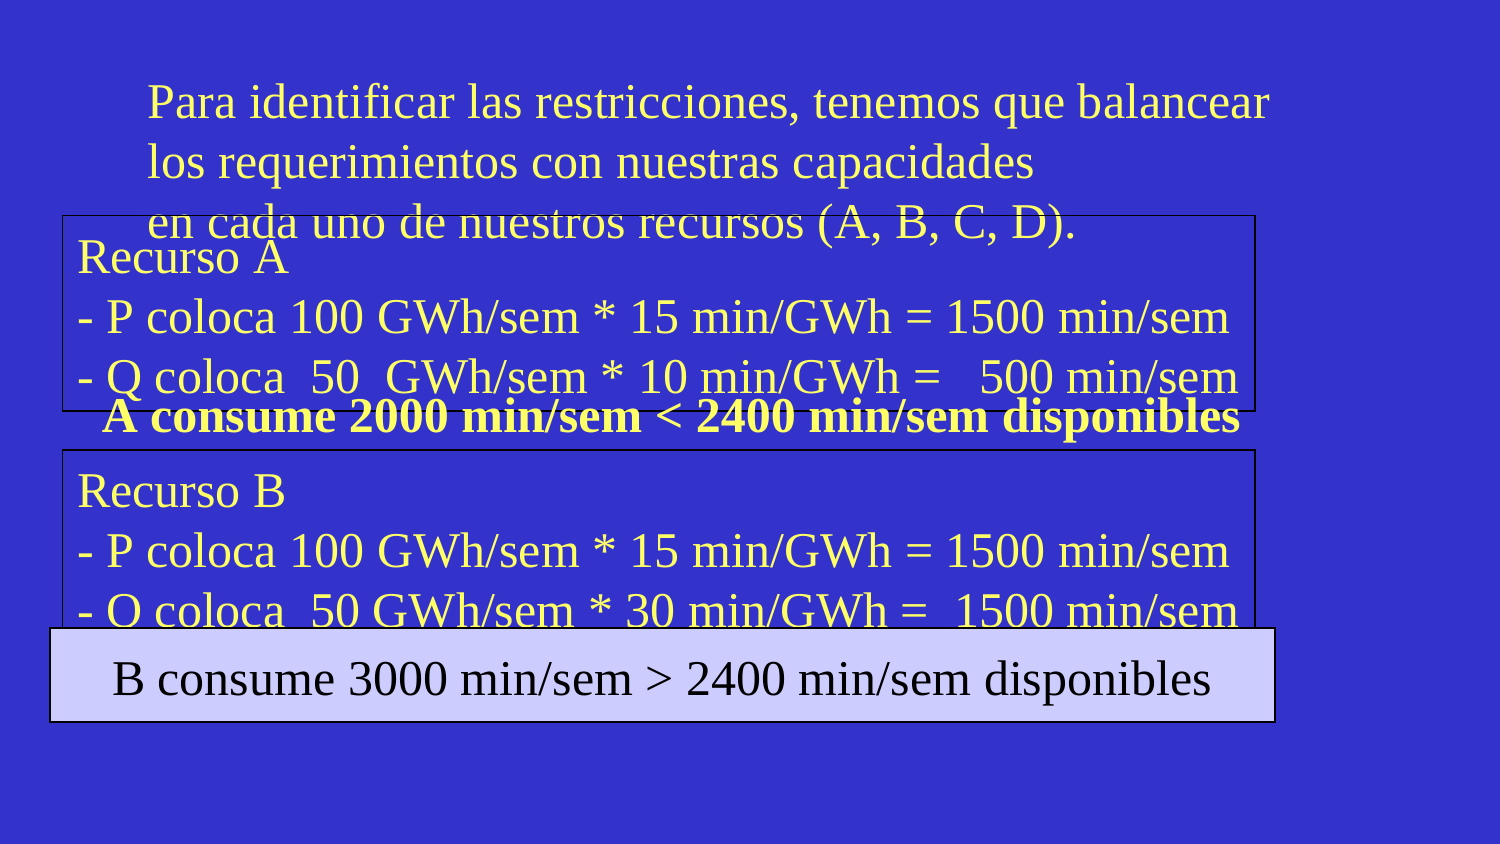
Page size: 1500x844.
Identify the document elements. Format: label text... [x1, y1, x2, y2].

text_box Para identificar las restricciones, tenemos que balancear los requerimientos con nuestras capacidades en cada uno de nuestros recursos (A, B, C, D). [132, 61, 1286, 257]
text_box Recurso A - P coloca 100 GWh/sem * 15 min/GWh = 1500 min/sem - Q coloca 50 GWh/sem * 10 min/GWh = 500 min/sem [62, 215, 1255, 412]
text_box B consume 3000 min/sem > 2400 min/sem disponibles [49, 628, 1275, 722]
text_box A consume 2000 min/sem < 2400 min/sem disponibles [87, 374, 1257, 451]
text_box Recurso B - P coloca 100 GWh/sem * 15 min/GWh = 1500 min/sem - Q coloca 50 GWh/sem * 30 min/GWh = 1500 min/sem [62, 449, 1255, 628]
